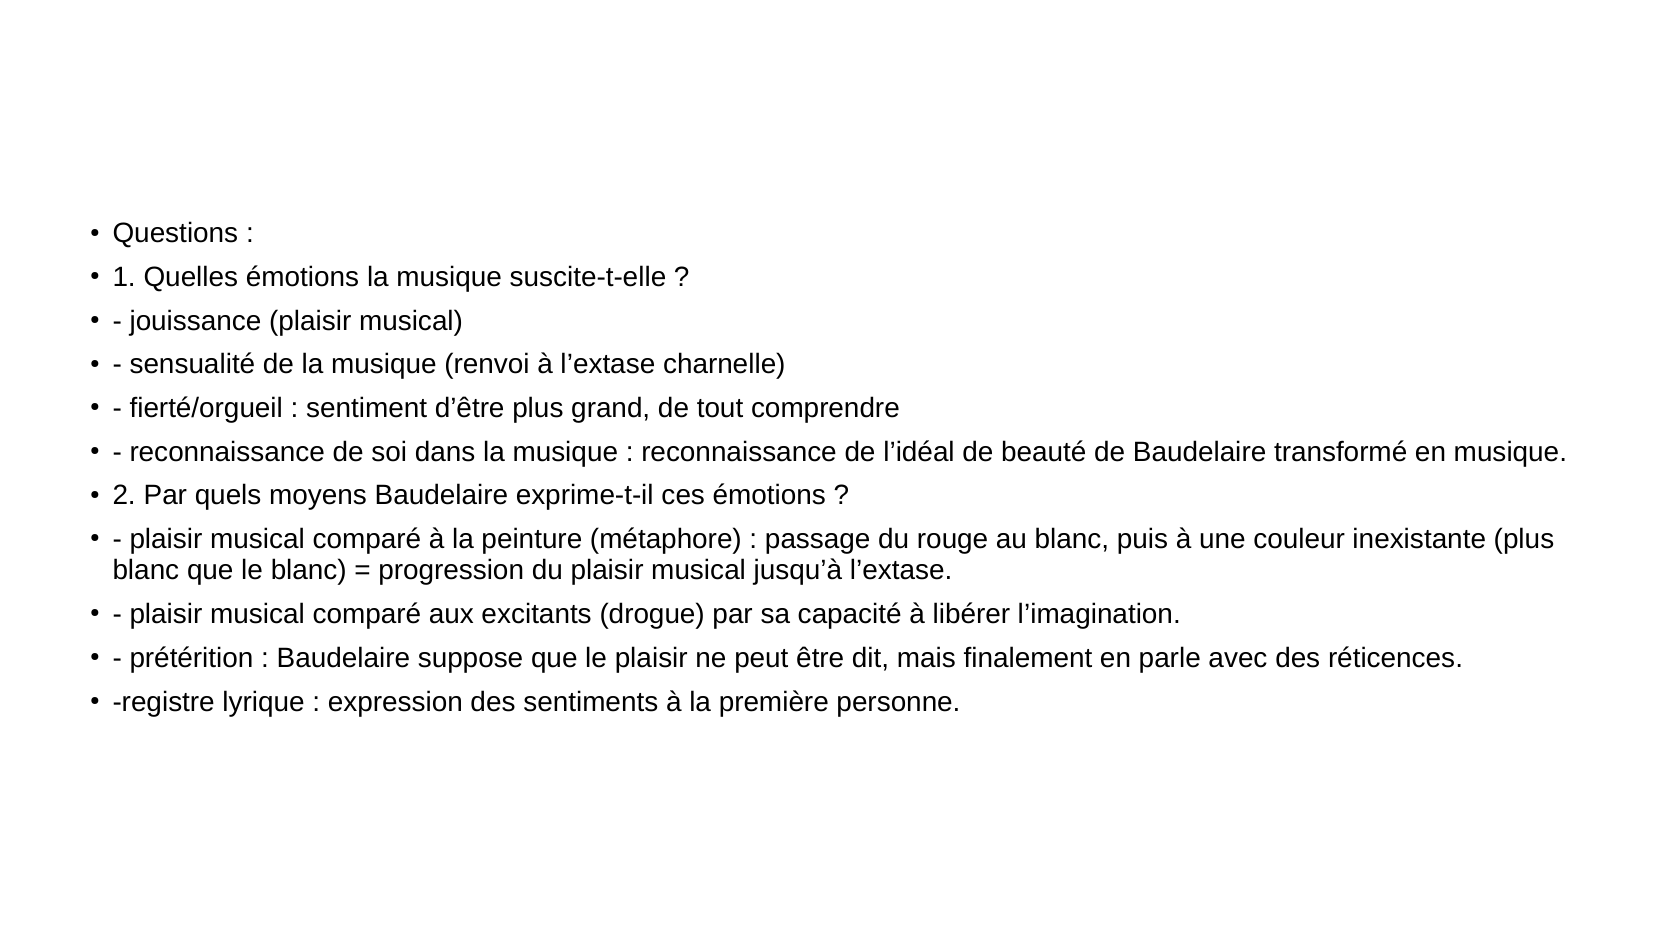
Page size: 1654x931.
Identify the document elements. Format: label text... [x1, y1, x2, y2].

list Questions : 1. Quelles émotions la musique suscite-t-elle ? - jouissance (plaisir musical) - sensualité de la musique (renvoi à l’extase charnelle) - fierté/orgueil : sentiment d’être plus grand, de tout comprendre - reconnaissance de soi dans la musique : reconnaissance de l’idéal de beauté de Baudelaire transformé en musique. 2. Par quels moyens Baudelaire exprime-t-il ces émotions ? - plaisir musical comparé à la peinture (métaphore) : passage du rouge au blanc, puis à une couleur inexistante (plus blanc que le blanc) = progression du plaisir musical jusqu’à l’extase. - plaisir musical comparé aux excitants (drogue) par sa capacité à libérer l’imagination. - prétérition : Baudelaire suppose que le plaisir ne peut être dit, mais finalement en parle avec des réticences. -registre lyrique : expression des sentiments à la première personne. [82, 217, 1571, 758]
